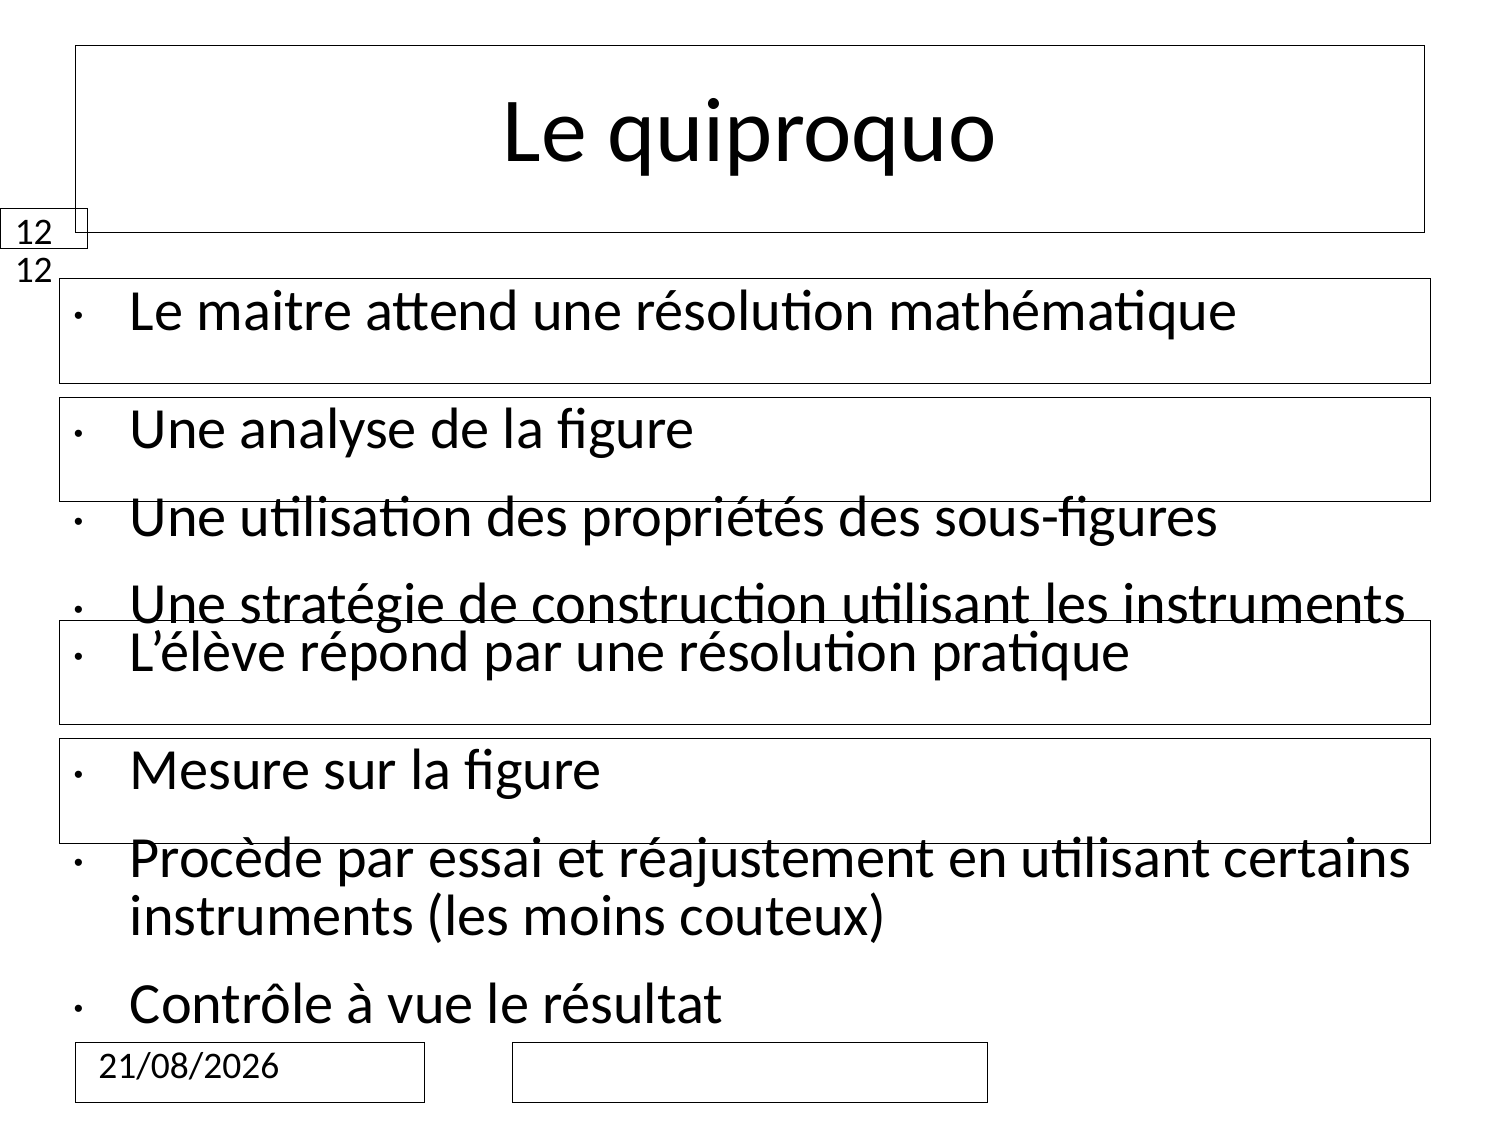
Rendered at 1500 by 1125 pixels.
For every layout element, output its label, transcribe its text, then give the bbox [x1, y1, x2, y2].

list Le maitre attend une résolution mathématique [59, 278, 1431, 384]
slide_number <numéro><numéro> [0, 208, 88, 249]
list Mesure sur la figure Procède par essai et réajustement en utilisant certains instruments (les moins couteux) Contrôle à vue le résultat [59, 738, 1431, 844]
list L’élève répond par une résolution pratique [59, 620, 1431, 725]
title Le quiproquo [75, 45, 1425, 233]
list Une analyse de la figure Une utilisation des propriétés des sous-figures Une stratégie de construction utilisant les instruments [59, 397, 1431, 502]
